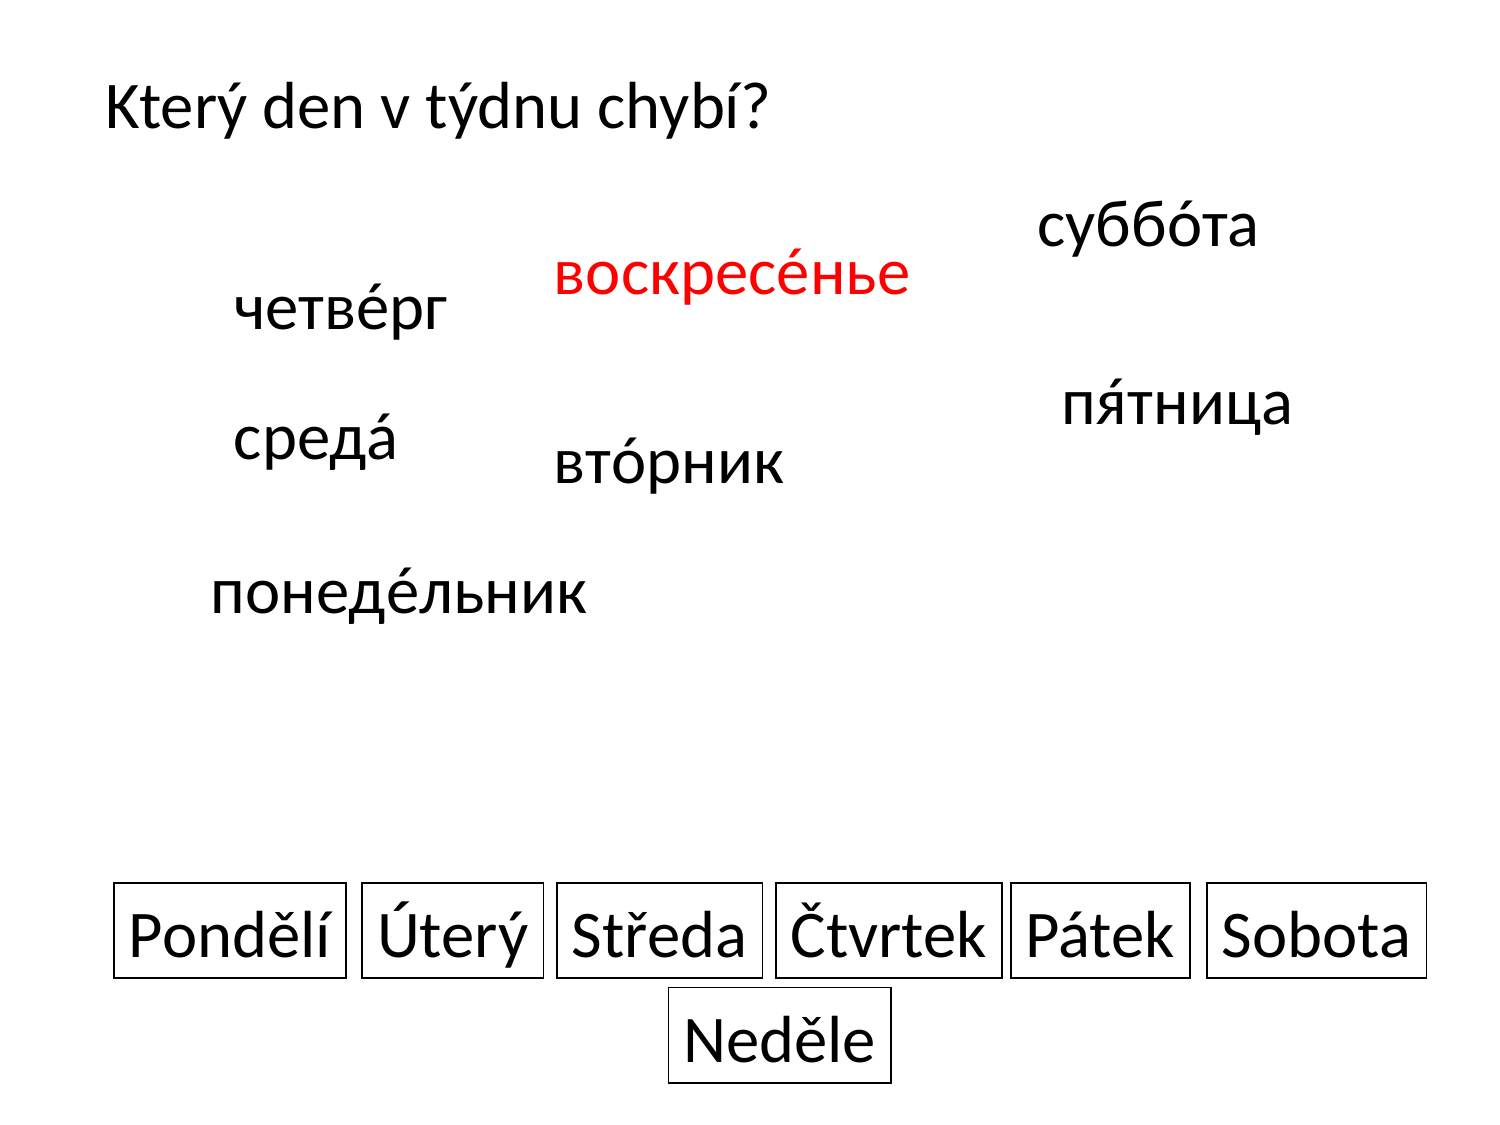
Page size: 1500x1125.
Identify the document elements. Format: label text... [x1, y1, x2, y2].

text_box Pátek [1010, 882, 1191, 979]
text_box пятница [1143, 350, 1309, 446]
text_box Čtvrtek [775, 882, 1003, 979]
text_box пятница [1046, 350, 1092, 446]
text_box втóрник [538, 408, 800, 505]
text_box воскресéнье [539, 219, 926, 316]
text_box Který den v týdnu chybí? [90, 54, 787, 151]
text_box суббóта [1022, 172, 1276, 269]
text_box средá [219, 385, 414, 481]
text_box четвéрг [219, 255, 463, 351]
text_box Úterý [362, 882, 544, 979]
text_box ´ [1092, 349, 1143, 446]
text_box Středa [557, 882, 763, 979]
text_box понедéльник [196, 538, 603, 635]
text_box Neděle [668, 987, 892, 1084]
text_box Sobota [1206, 882, 1427, 979]
text_box Pondělí [114, 882, 347, 979]
